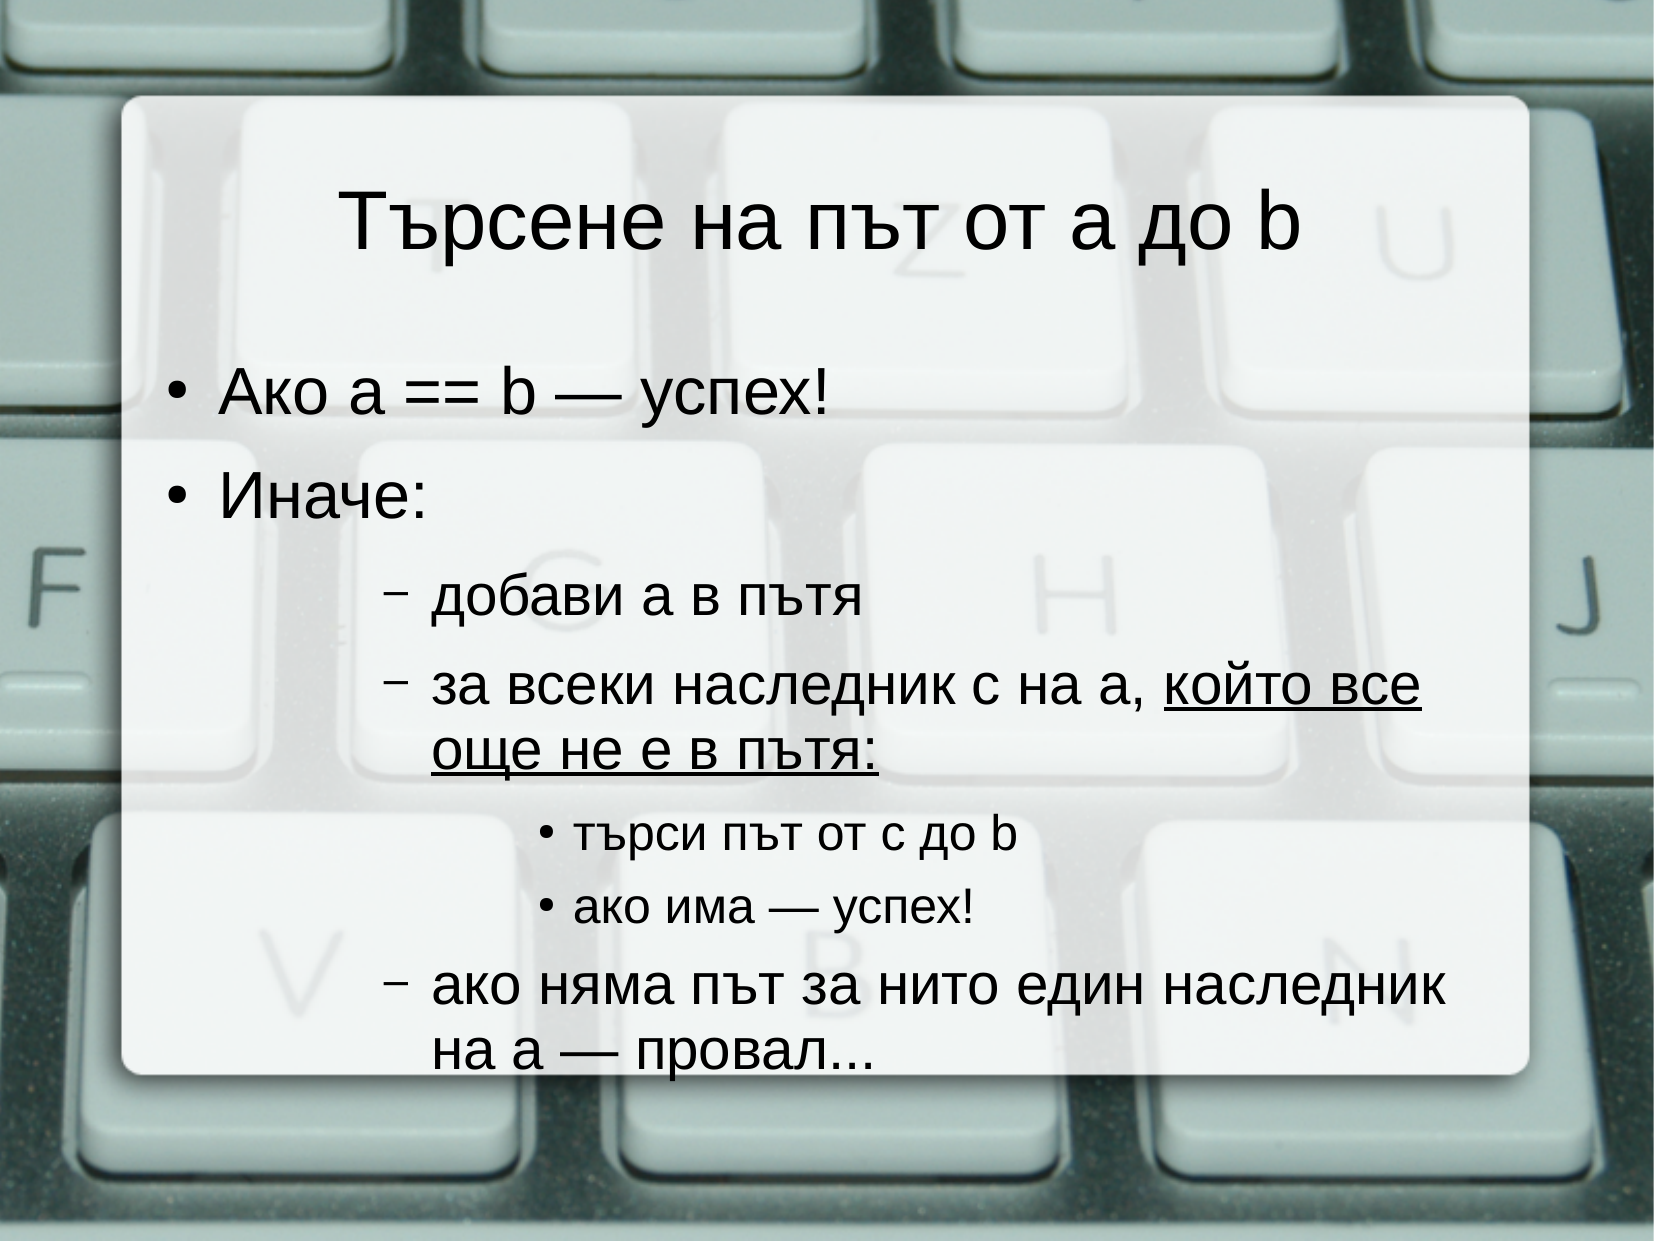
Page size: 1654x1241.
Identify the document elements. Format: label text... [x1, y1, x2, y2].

list Ако a == b — успех! Иначе: добави a в пътя за всеки наследник c на a, който все още не е в пътя: търси път от c до b ако има — успех! ако няма път за нито един наследник на a — провал... [147, 354, 1506, 1085]
picture [0, 0, 1654, 1241]
title Търсене на път от a до b [135, 117, 1506, 325]
